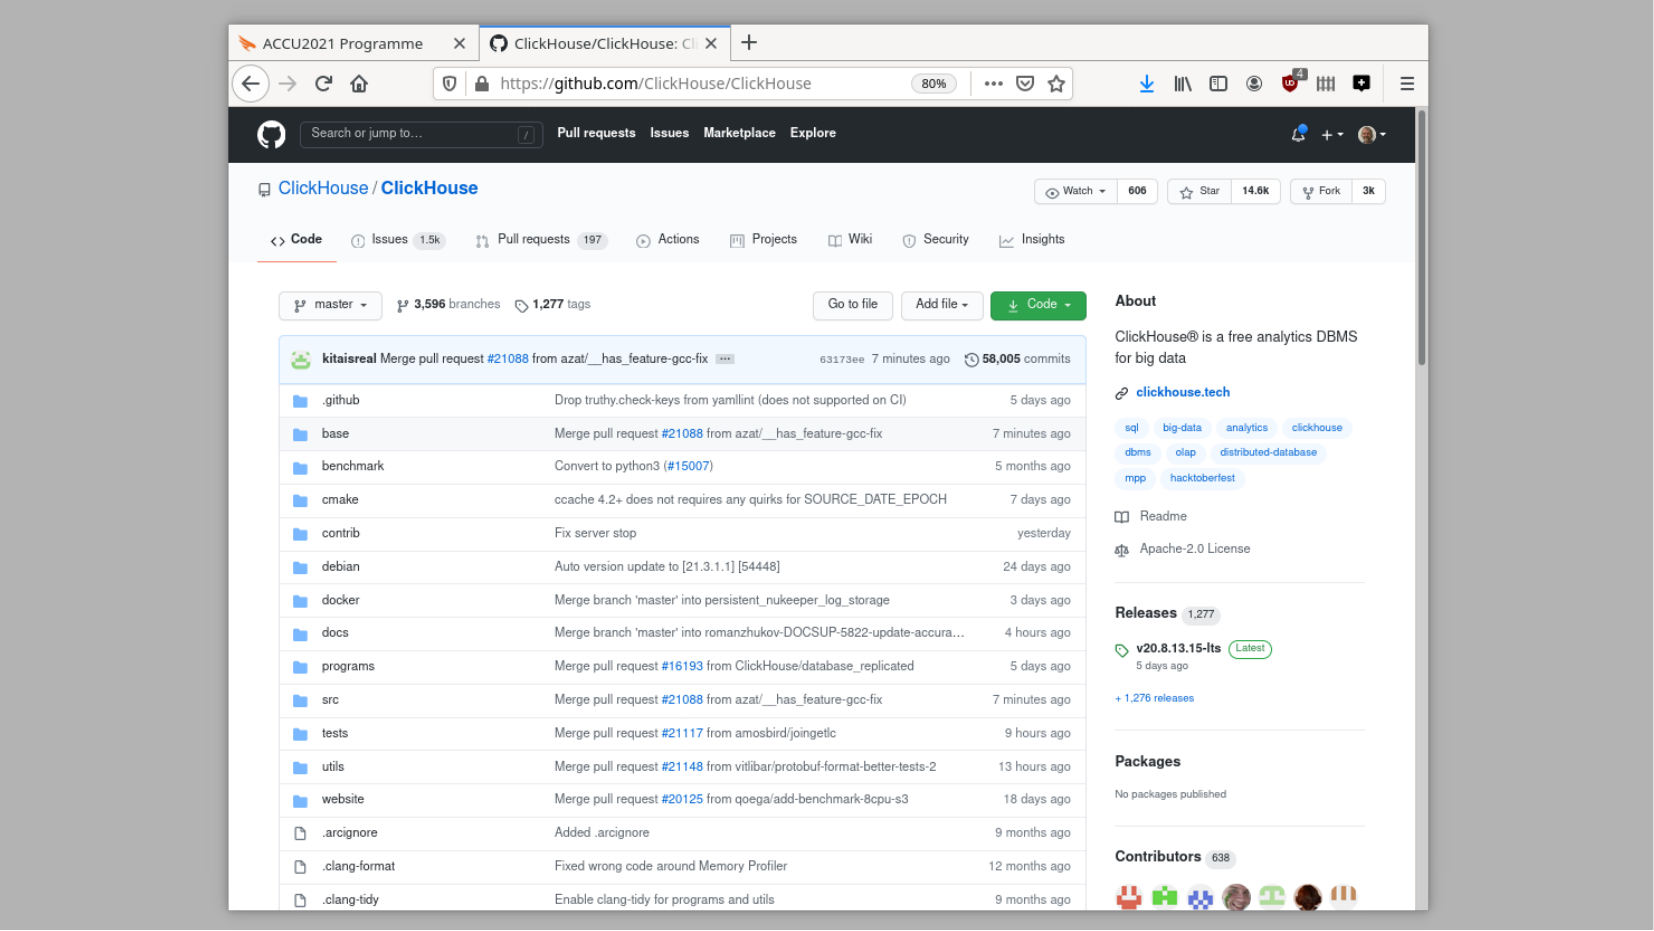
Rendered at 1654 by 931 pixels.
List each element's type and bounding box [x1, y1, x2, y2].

picture [206, 2, 1451, 931]
